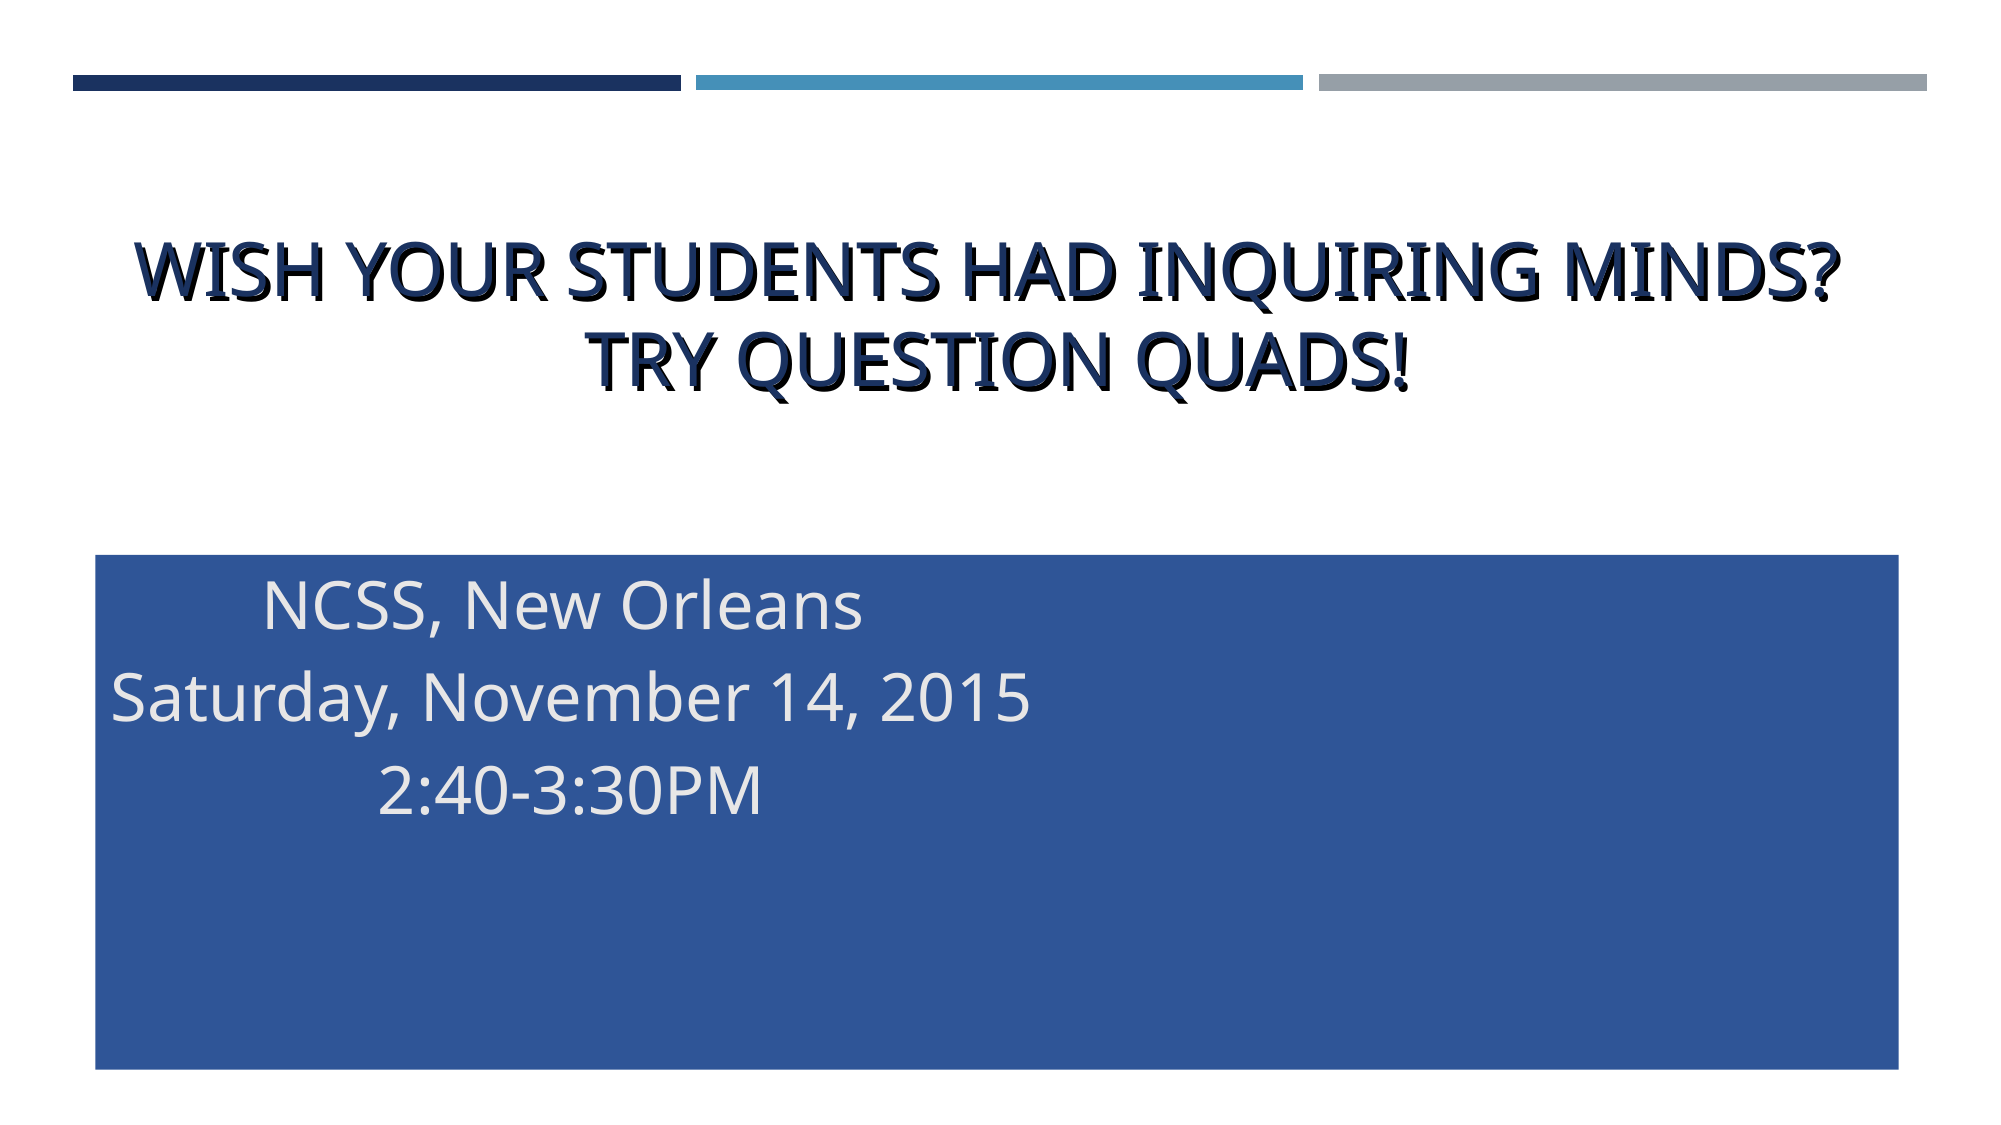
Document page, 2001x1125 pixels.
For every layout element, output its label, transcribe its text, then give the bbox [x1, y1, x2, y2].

title Wish Your students had inquiring minds? Try question quads! [95, 167, 1899, 410]
subtitle NCSS, New Orleans Saturday, November 14, 2015 2:40-3:30PM [95, 554, 1899, 1070]
